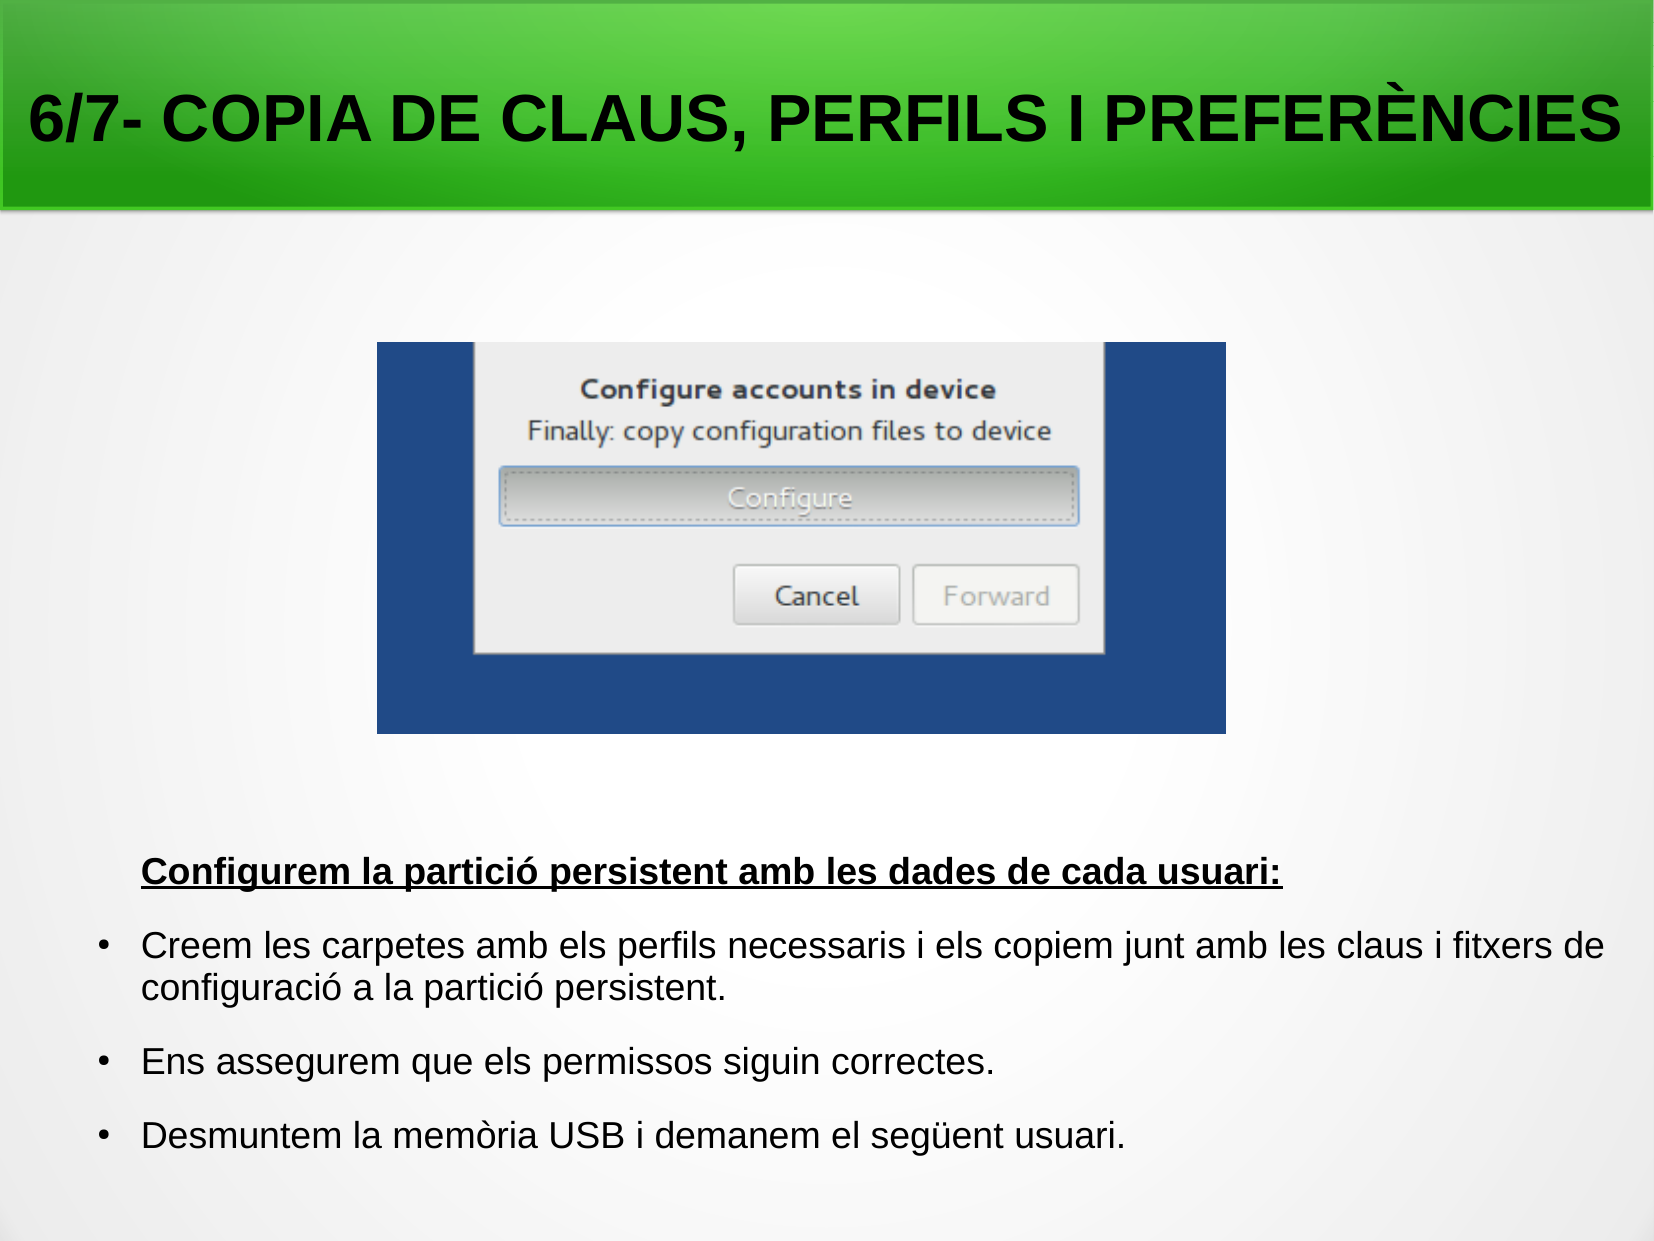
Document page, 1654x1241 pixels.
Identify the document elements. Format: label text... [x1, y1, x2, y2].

title 6/7- COPIA DE CLAUS, PERFILS I PREFERÈNCIES [0, 43, 1654, 193]
list Configurem la partició persistent amb les dades de cada usuari: Creem les carpetes amb els perfils necessaris i els copiem junt amb les claus i fitxers de configuració a la partició persistent. Ens assegurem que els permissos siguin correctes. Desmuntem la memòria USB i demanem el següent usuari. [82, 850, 1654, 1158]
picture [377, 342, 1226, 734]
